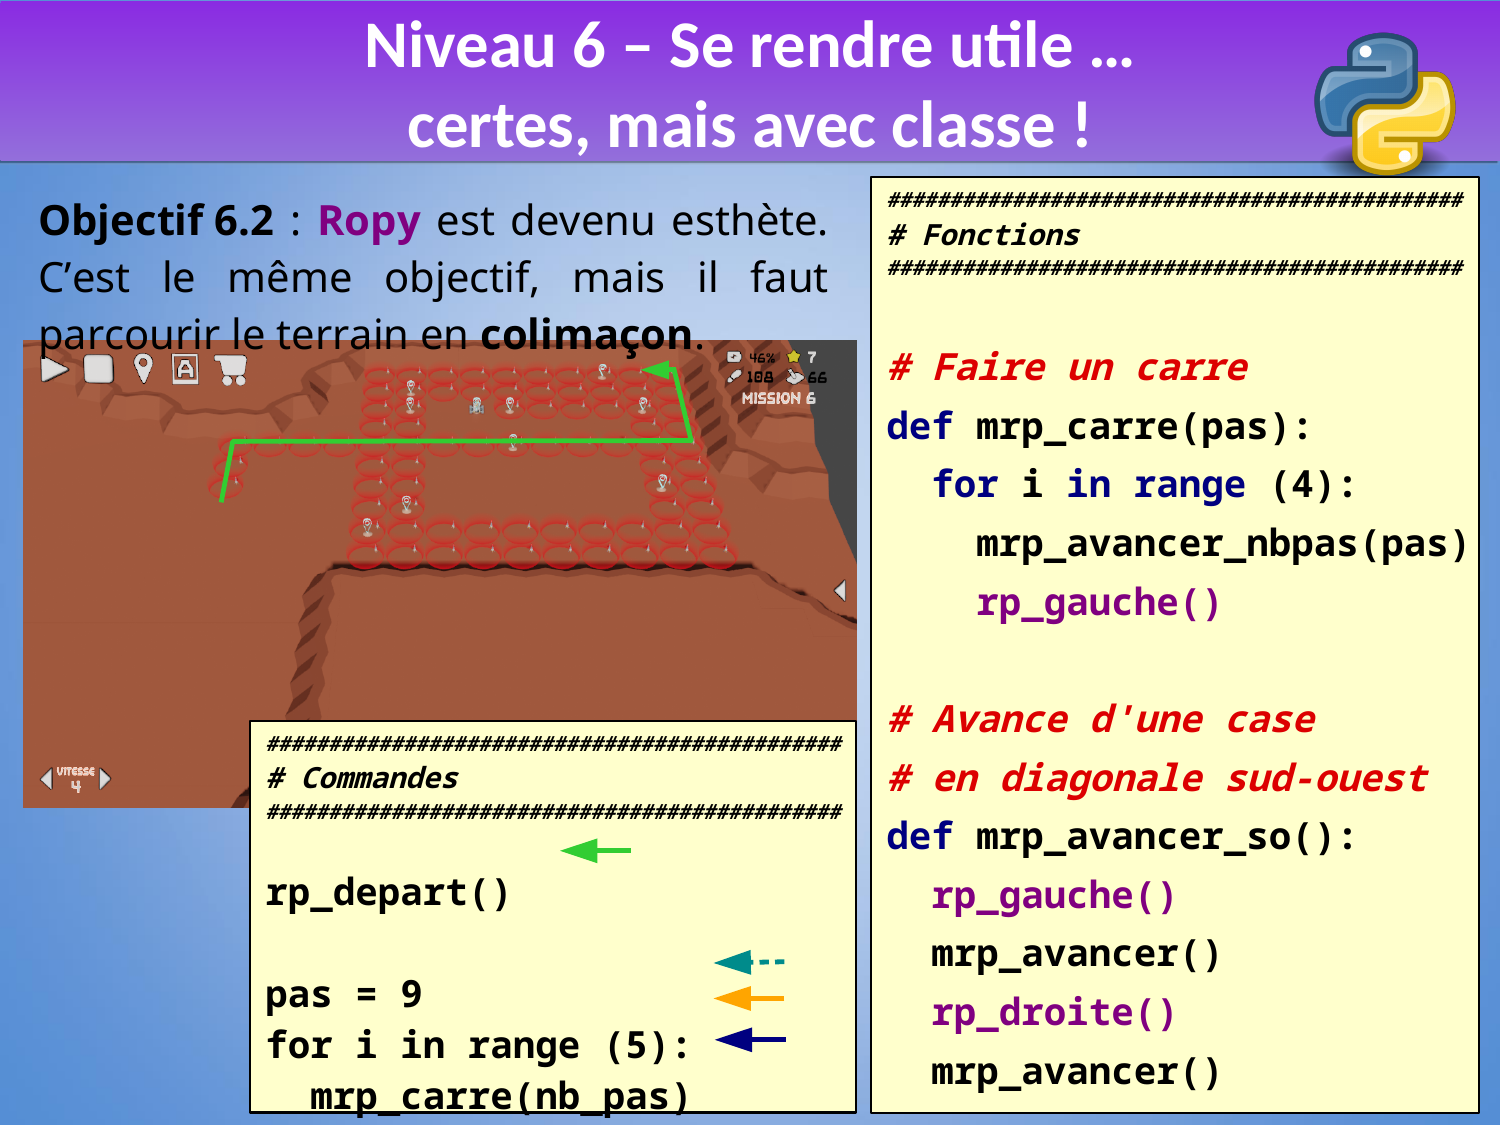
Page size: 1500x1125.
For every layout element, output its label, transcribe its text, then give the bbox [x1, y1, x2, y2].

text_box Objectif 6.2 : Ropy est devenu esthète. C’est le même objectif, mais il faut parcourir le terrain en colimaçon. [23, 183, 845, 324]
text_box ############################################## # Fonctions ############################################## # Faire un carre def mrp_carre(pas): for i in range (4): mrp_avancer_nbpas(pas) rp_gauche() # Avance d'une case # en diagonale sud-ouest def mrp_avancer_so(): rp_gauche() mrp_avancer() rp_droite() mrp_avancer() [870, 177, 1480, 1114]
text_box Niveau 6 – Se rendre utile … certes, mais avec classe ! [0, 1, 1500, 161]
text_box ############################################## # Commandes ############################################## rp_depart() pas = 9 for i in range (5): mrp_carre(nb_pas) mrp_avancer_so() nb_pas=nb_pas-2 [249, 720, 856, 1113]
picture [0, 29, 1500, 1125]
